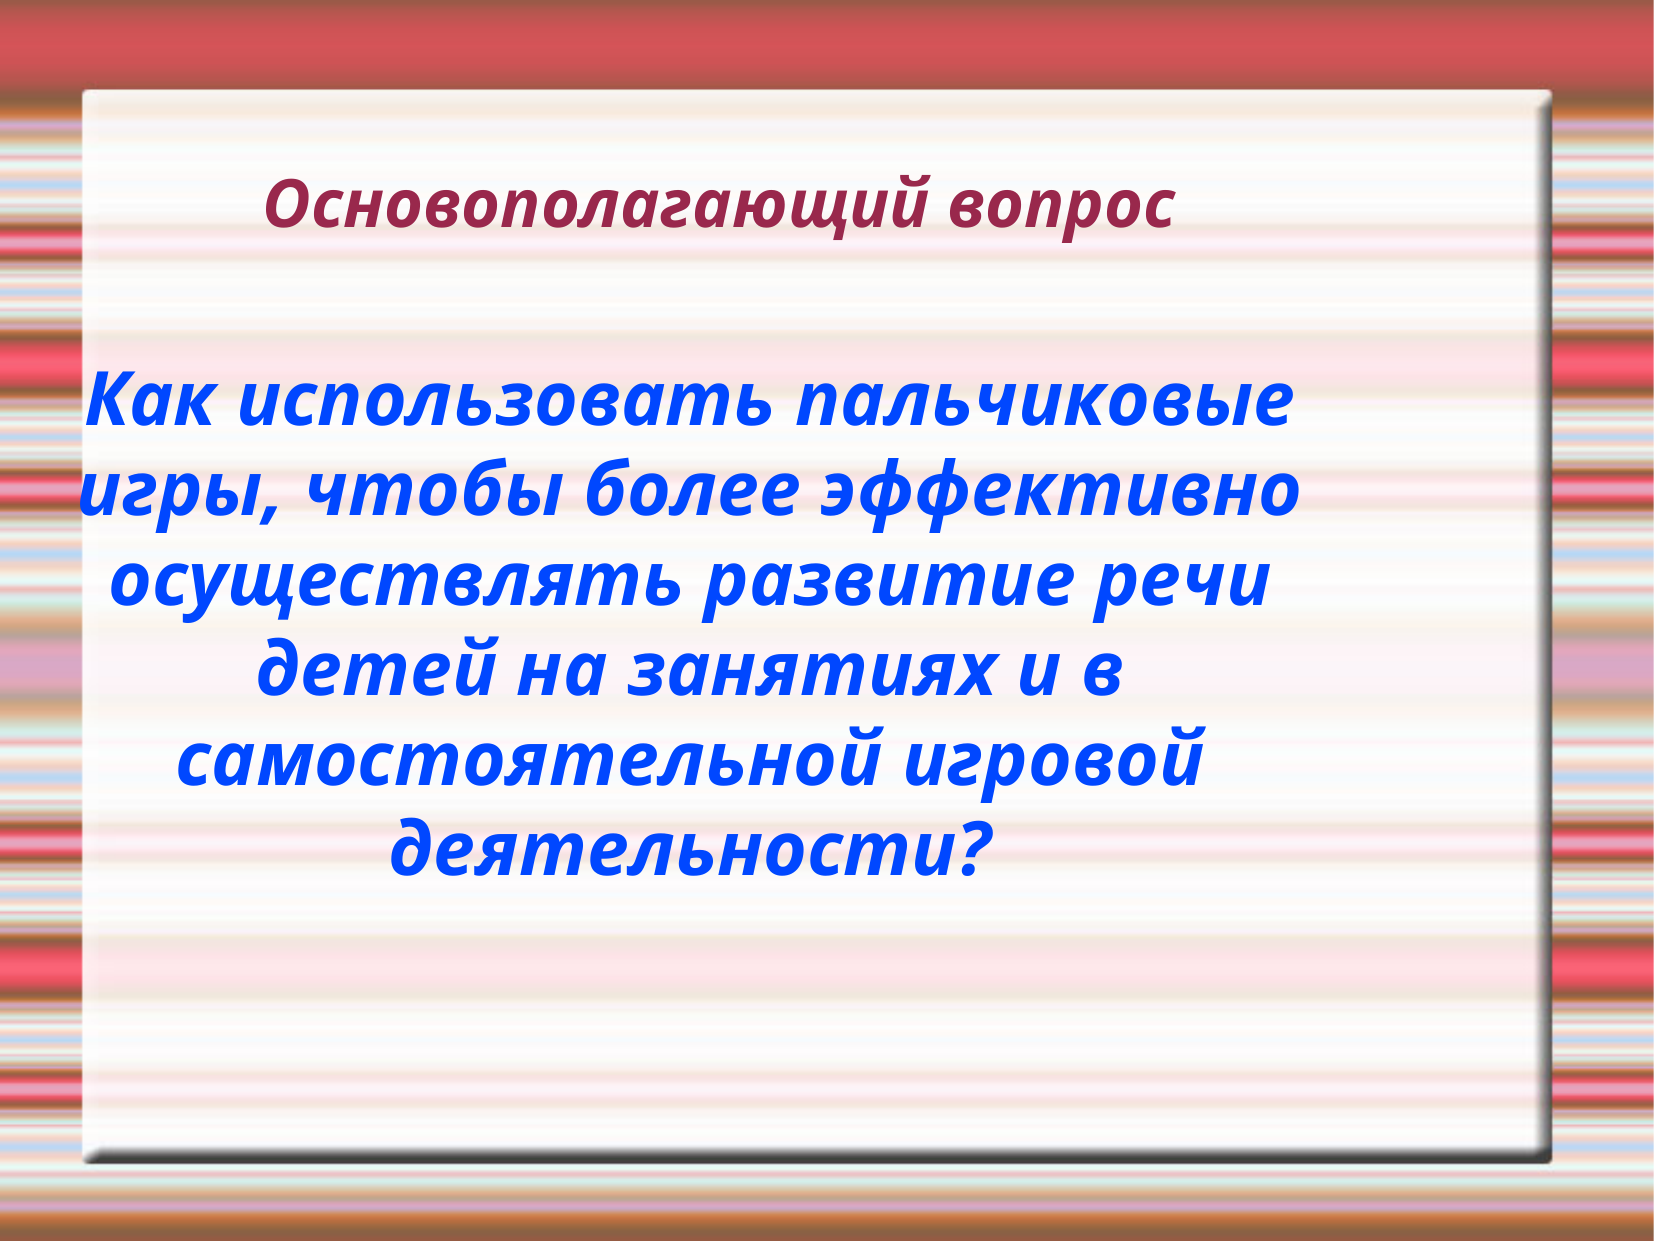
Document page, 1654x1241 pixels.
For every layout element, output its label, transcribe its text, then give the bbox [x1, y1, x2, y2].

title Основополагающий вопрос [0, 118, 1440, 284]
list Как использовать пальчиковые игры, чтобы более эффективно осуществлять развитие речи детей на занятиях и в самостоятельной игровой деятельности? [0, 350, 1382, 1133]
